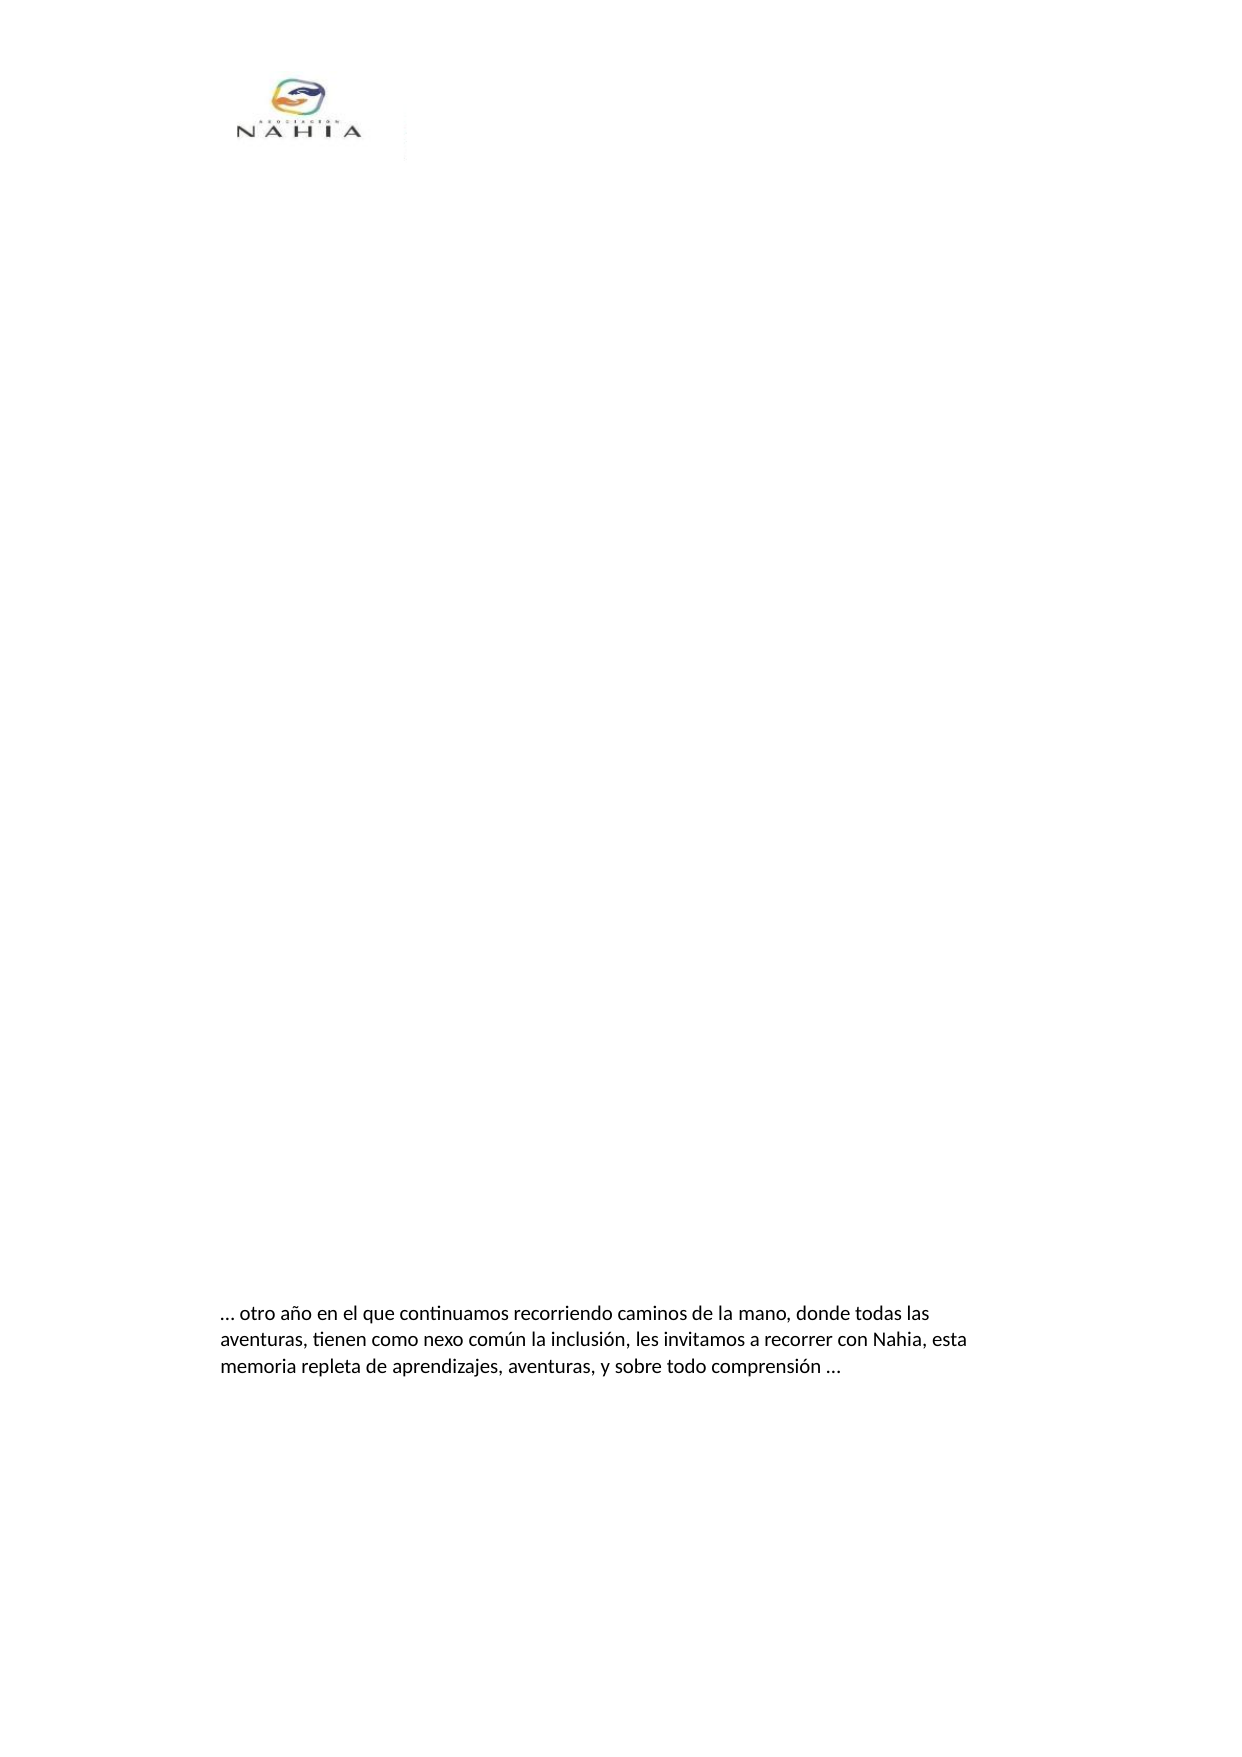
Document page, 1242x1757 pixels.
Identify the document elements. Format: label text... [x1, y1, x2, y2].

text_box … otro año en el que continuamos recorriendo caminos de la mano, donde todas las aventuras, tienen como nexo común la inclusión, les invitamos a recorrer con Nahia, esta memoria repleta de aprendizajes, aventuras, y sobre todo comprensión … [220, 1298, 989, 1378]
text_box [236, 71, 407, 164]
